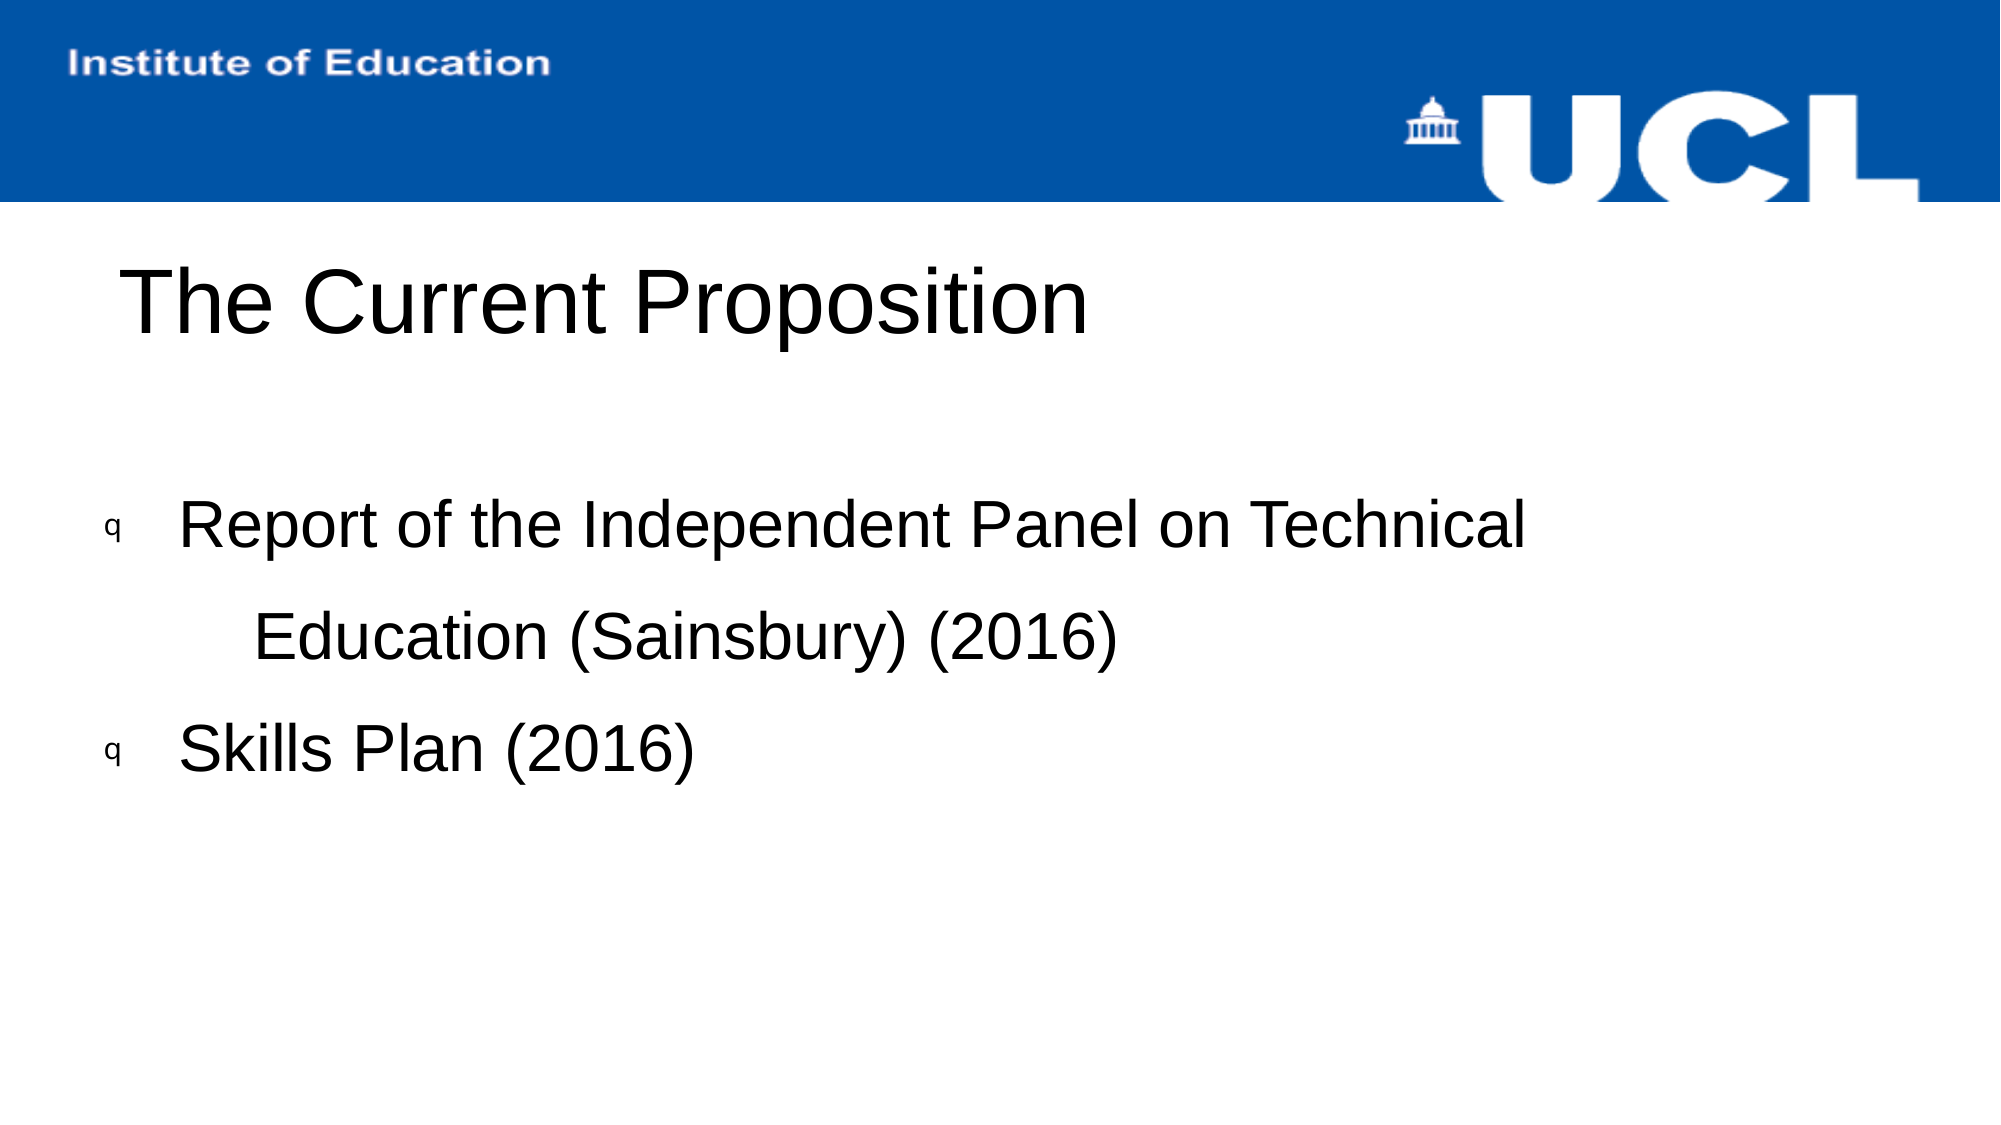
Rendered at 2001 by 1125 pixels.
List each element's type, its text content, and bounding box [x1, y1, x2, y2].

text_box The Current Proposition [103, 243, 1491, 361]
text_box Report of the Independent Panel on Technical Education (Sainsbury) (2016) Skills Plan (2016) [88, 442, 1818, 1018]
